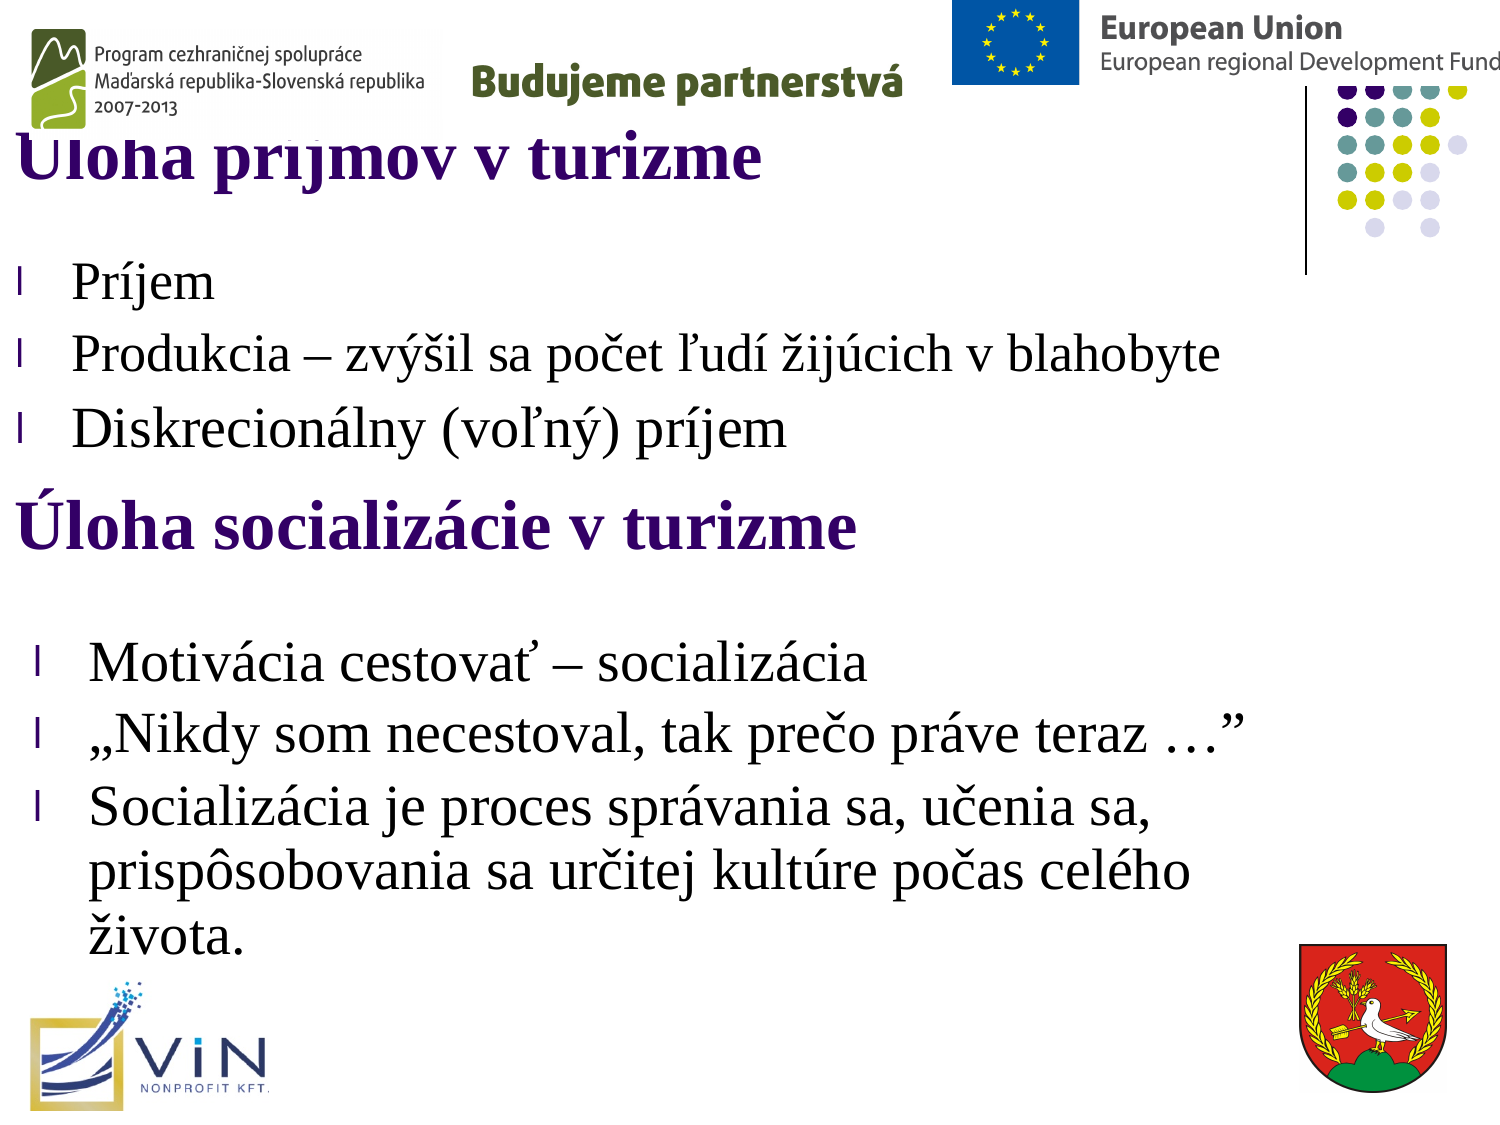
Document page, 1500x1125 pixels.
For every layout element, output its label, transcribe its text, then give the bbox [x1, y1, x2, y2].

title Úloha príjmov v turizme [0, 101, 1238, 209]
text_box Motivácia cestovať – socializácia „Nikdy som necestoval, tak prečo práve teraz …” Socializácia je proces správania sa, učenia sa, prispôsobovania sa určitej kultúre počas celého života. [17, 621, 1323, 1024]
picture [7, 980, 269, 1111]
text_box Úloha socializácie v turizme [0, 479, 1500, 587]
list Príjem Produkcia – zvýšil sa počet ľudí žijúcich v blahobyte Diskrecionálny (voľný) príjem [0, 243, 1306, 479]
picture [29, 29, 944, 140]
picture [952, 0, 1500, 87]
picture [1299, 944, 1447, 1093]
